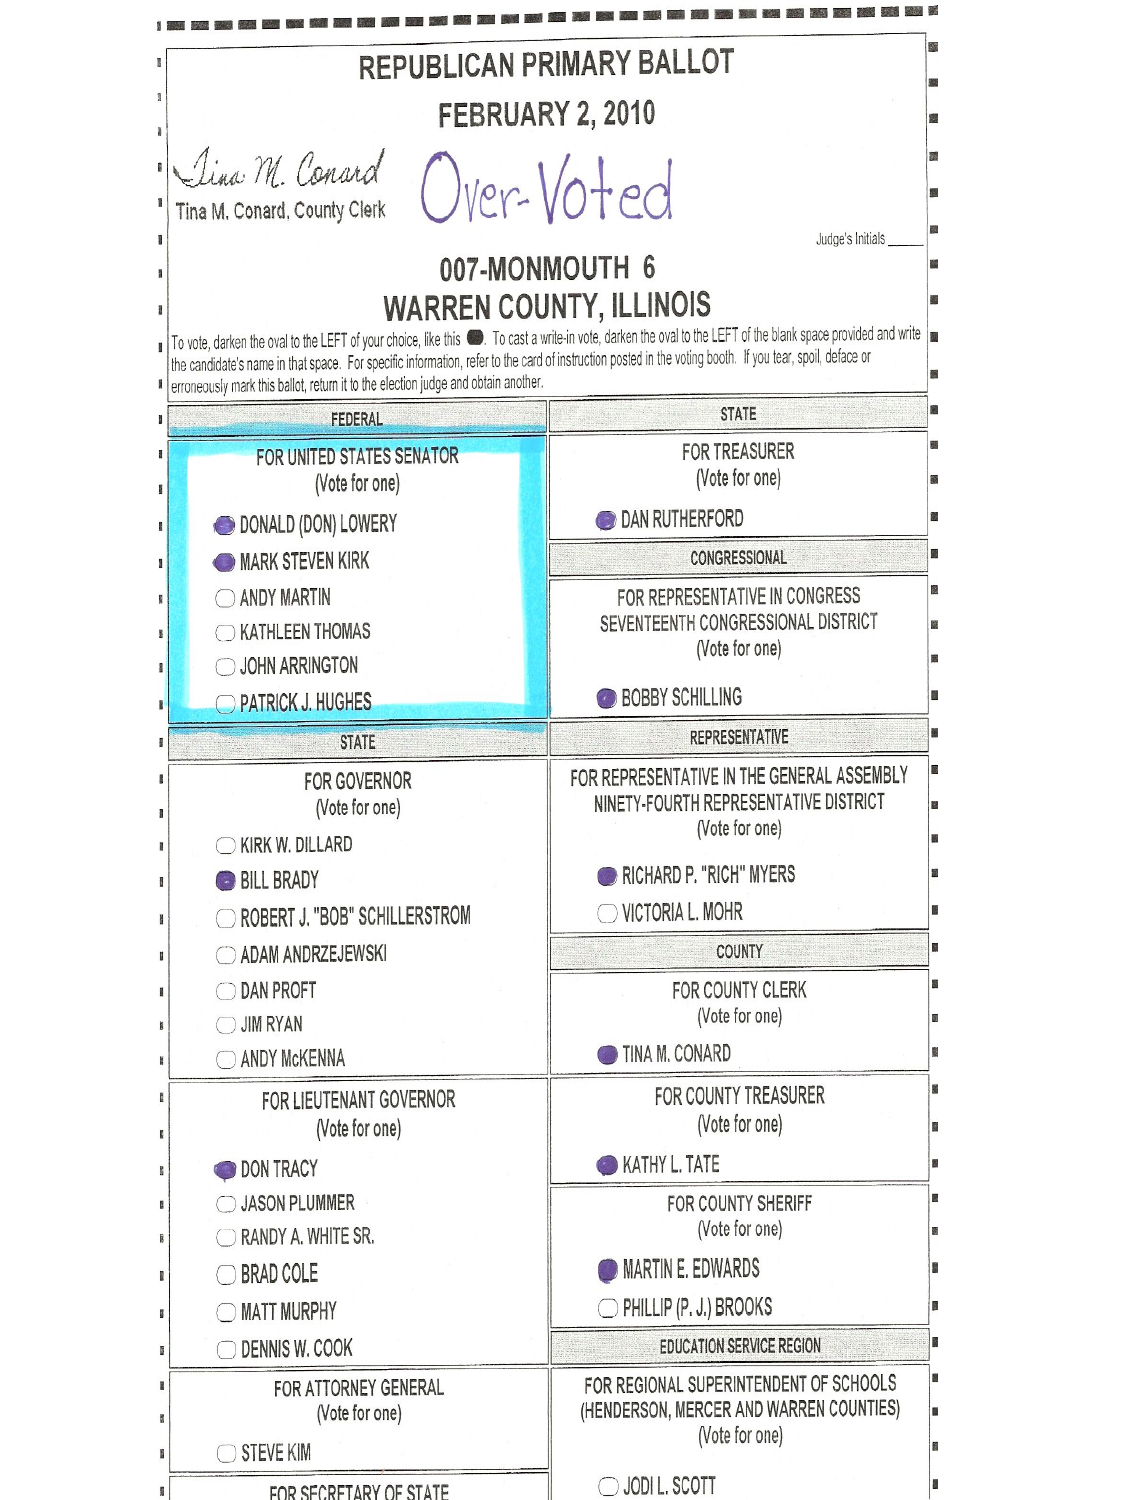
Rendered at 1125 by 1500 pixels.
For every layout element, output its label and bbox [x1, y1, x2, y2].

picture [150, 0, 938, 1500]
